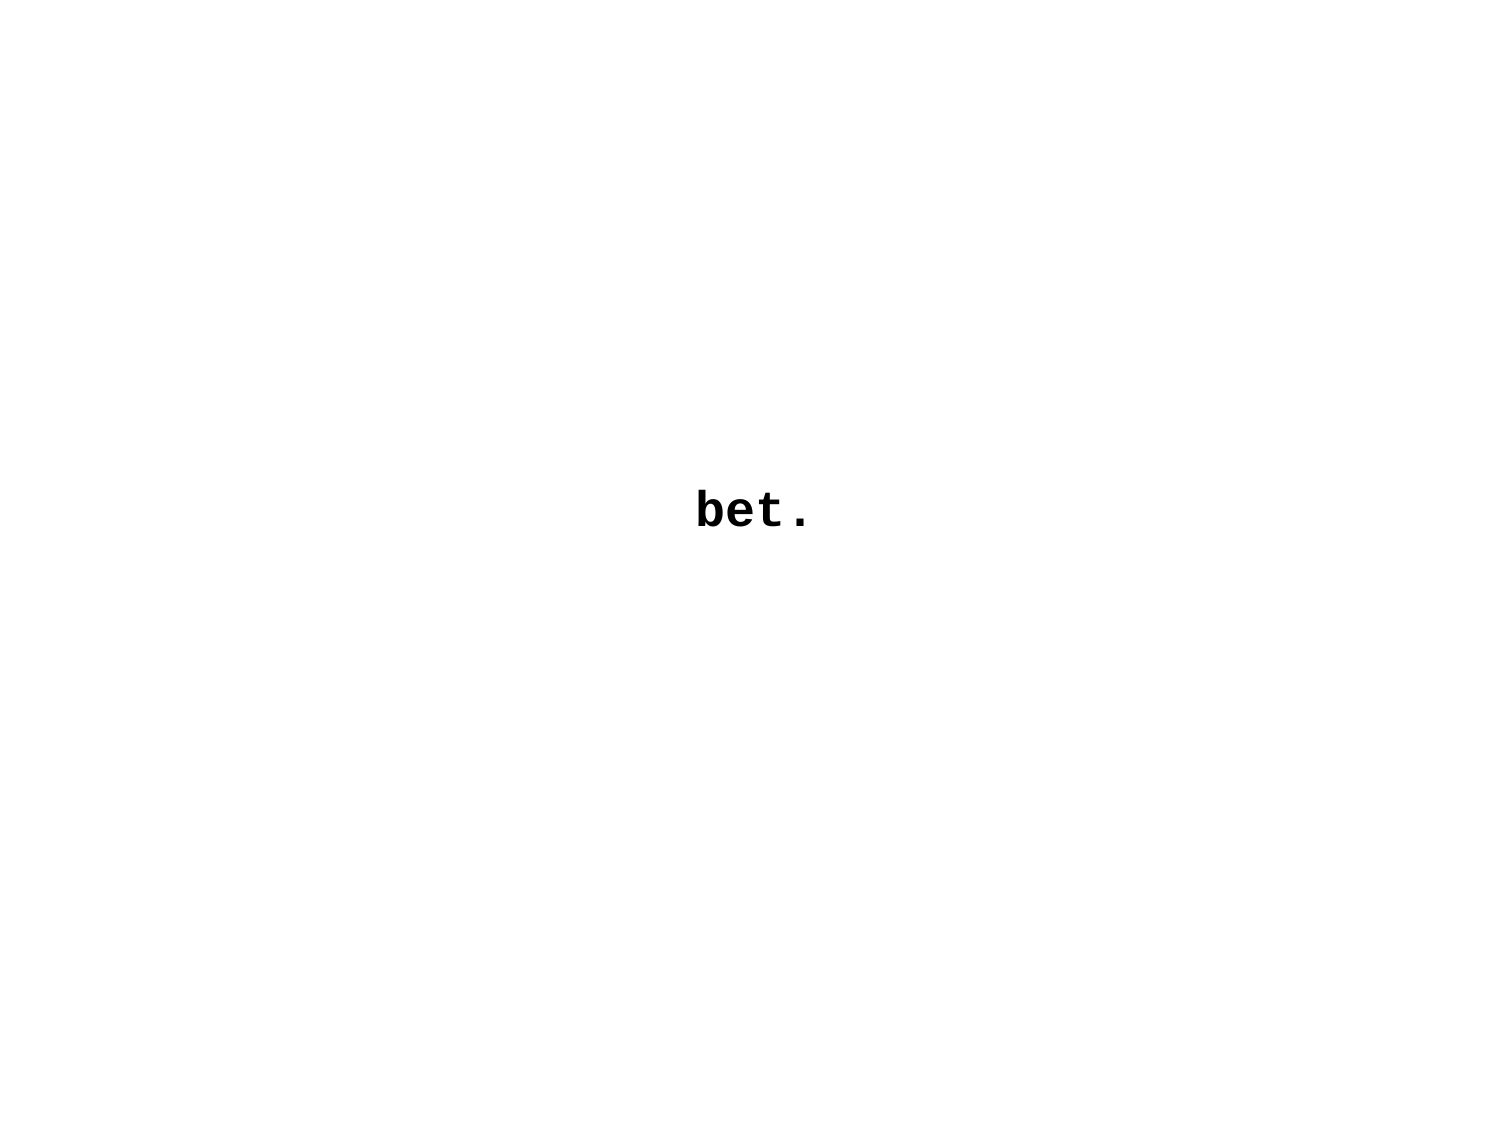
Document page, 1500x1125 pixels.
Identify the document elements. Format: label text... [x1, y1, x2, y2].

text_box bet. [680, 468, 831, 545]
